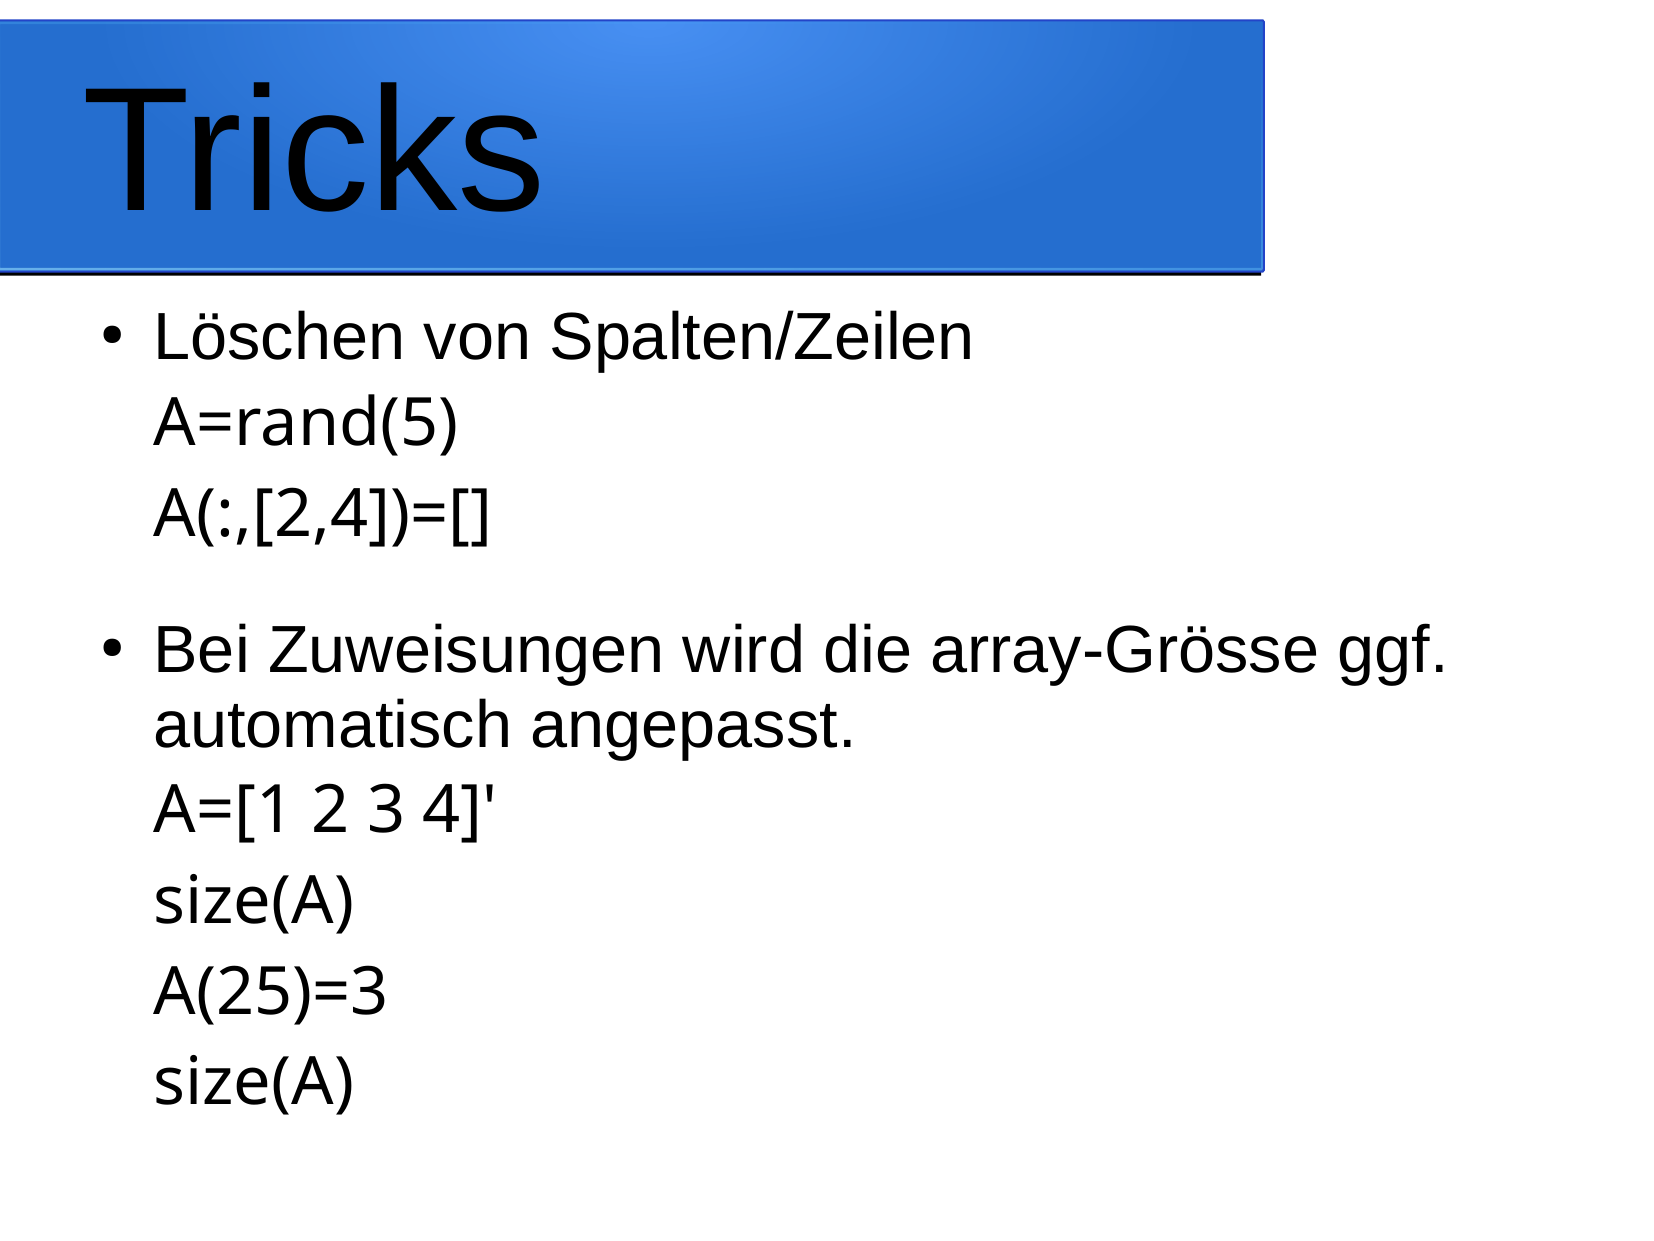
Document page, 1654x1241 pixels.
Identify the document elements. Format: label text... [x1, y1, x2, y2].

list Löschen von Spalten/Zeilen A=rand(5) A(:,[2,4])=[] Bei Zuweisungen wird die array-Grösse ggf. automatisch angepasst. A=[1 2 3 4]' size(A) A(25)=3 size(A) [82, 299, 1571, 1186]
title Tricks [82, 47, 1235, 252]
